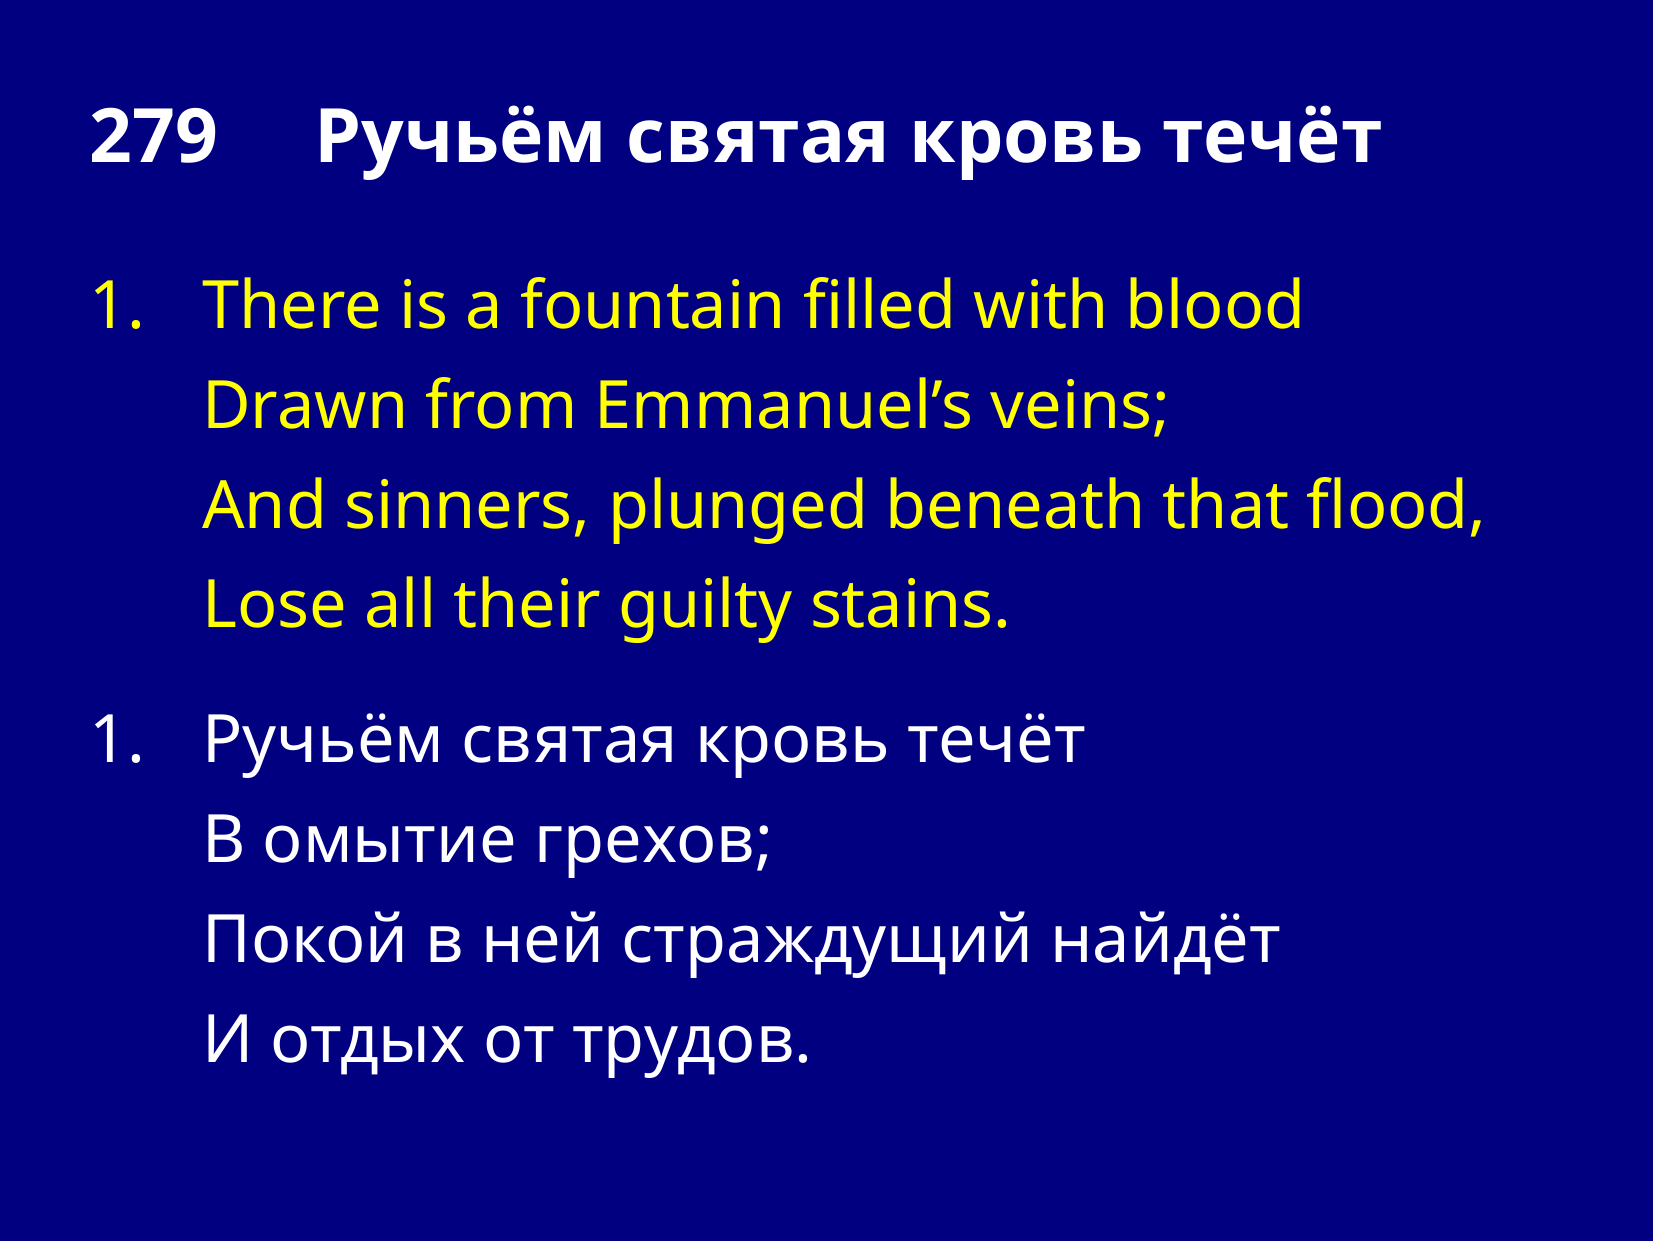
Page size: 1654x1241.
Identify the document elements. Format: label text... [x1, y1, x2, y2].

text_box 1. Ручьём святая кровь течёт В омытие грехов; Покой в ней страждущий найдёт И отдых от трудов. [75, 675, 1576, 1163]
text_box 1. There is a fountain filled with blood Drawn from Emmanuel’s veins; And sinners, plunged beneath that flood, Lose all their guilty stains. [75, 150, 1653, 638]
text_box 279 Ручьём святая кровь течёт [75, 75, 1576, 188]
